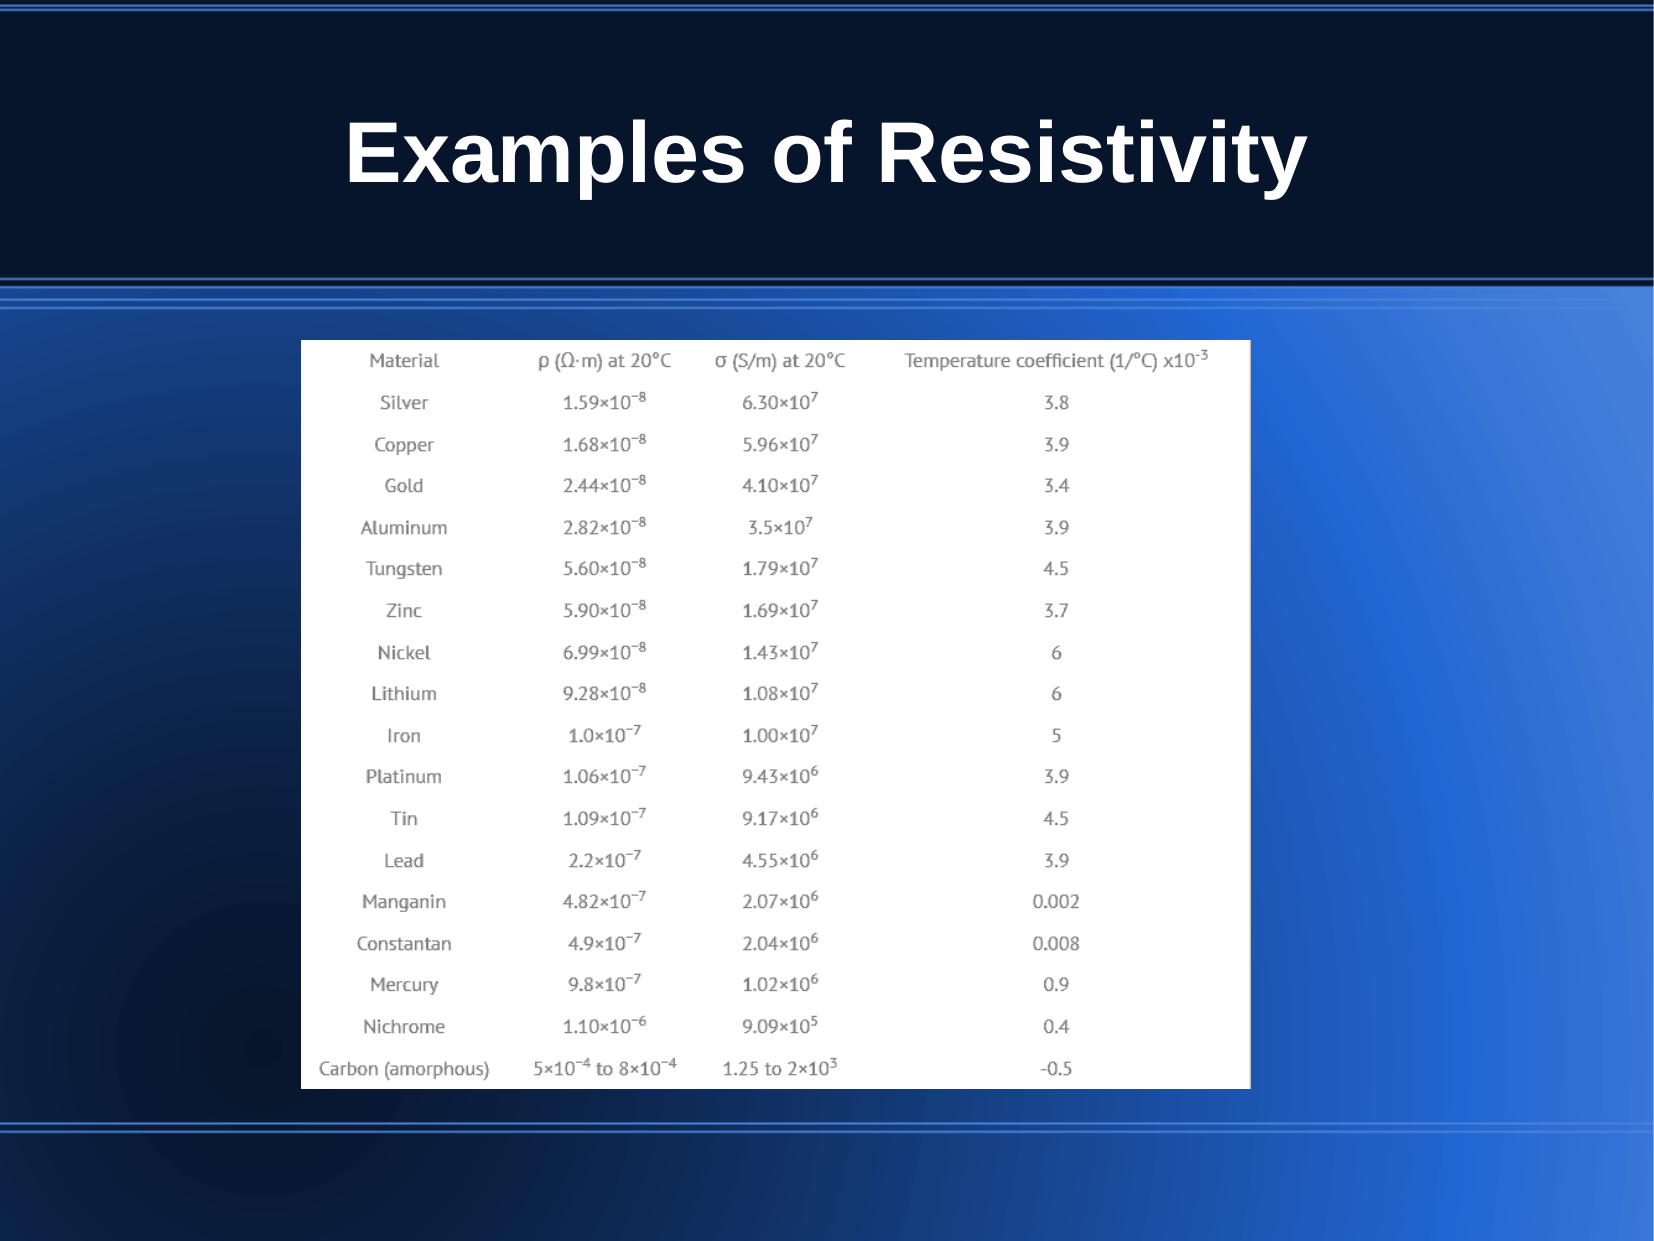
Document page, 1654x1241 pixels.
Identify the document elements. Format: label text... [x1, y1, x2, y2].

picture [0, 0, 1654, 1241]
title Examples of Resistivity [82, 49, 1571, 257]
